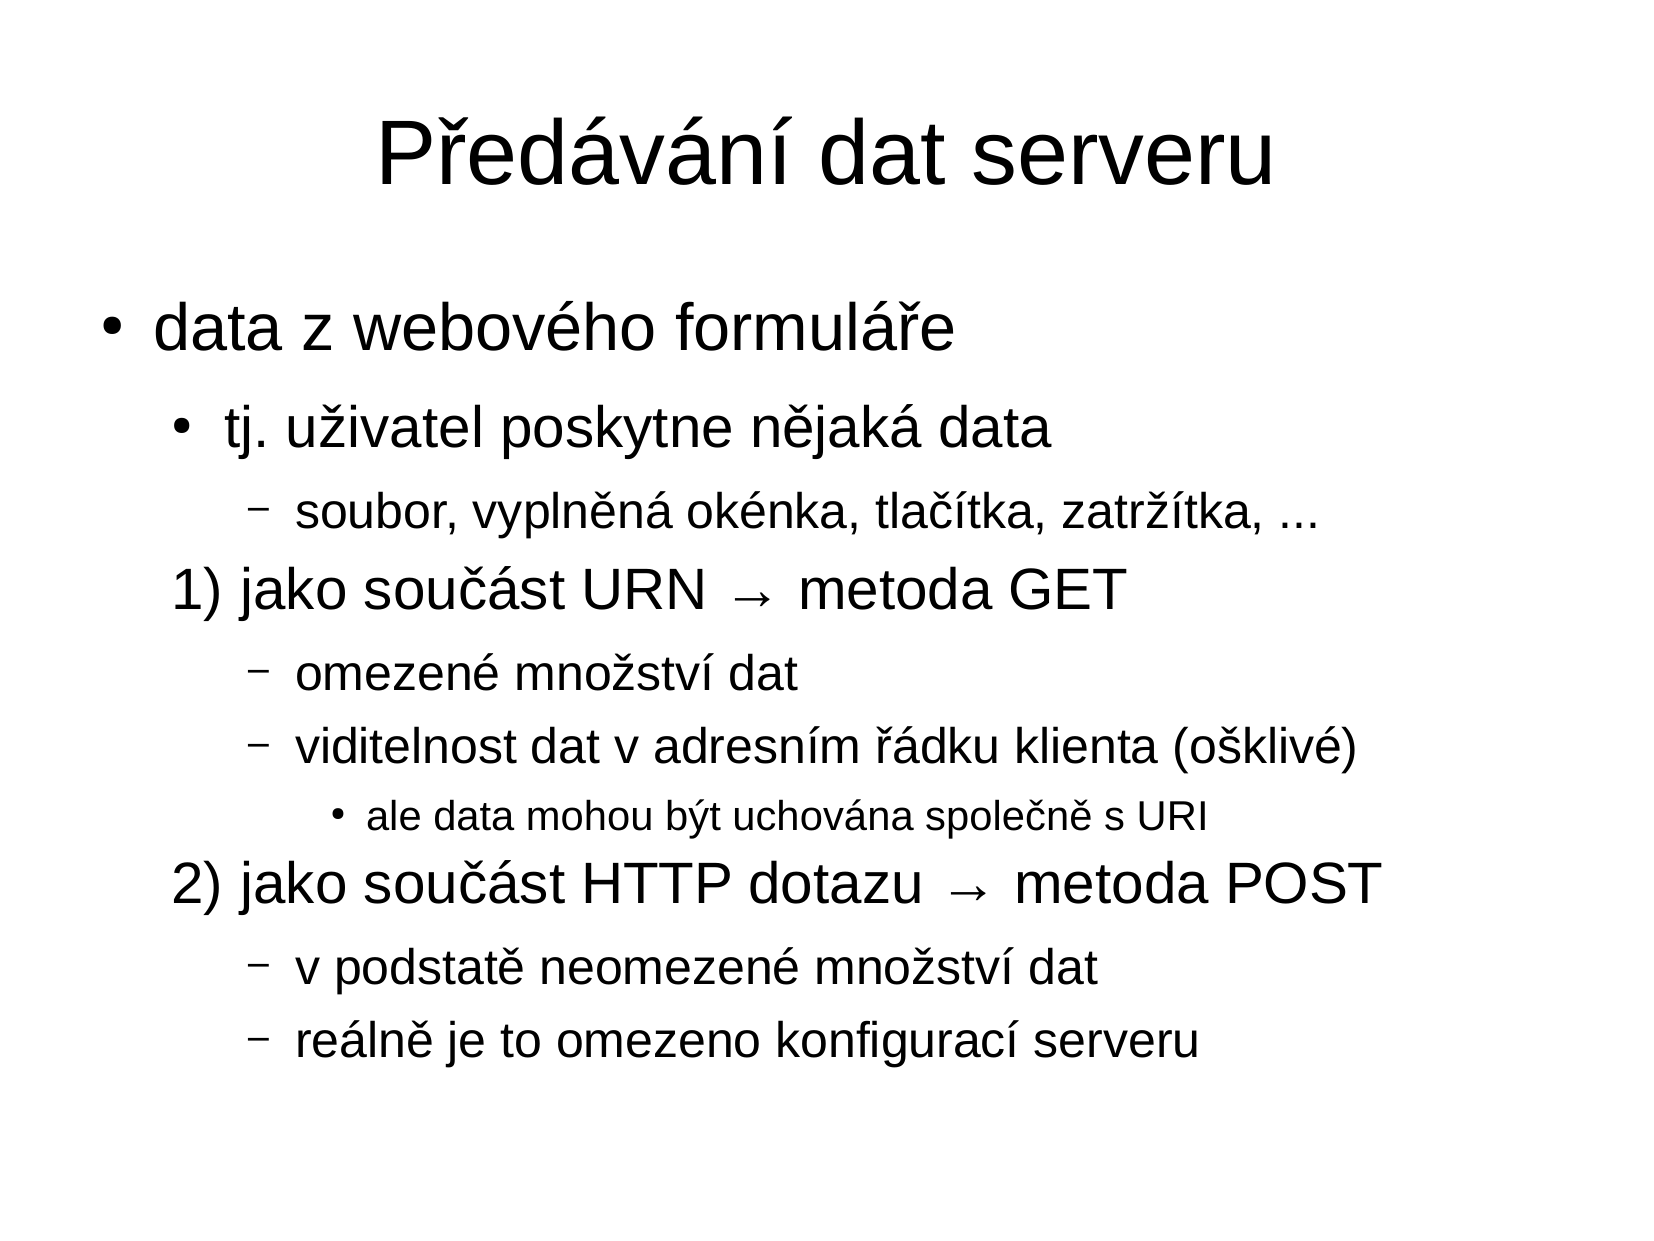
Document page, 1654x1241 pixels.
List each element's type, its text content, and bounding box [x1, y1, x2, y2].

list data z webového formuláře tj. uživatel poskytne nějaká data soubor, vyplněná okénka, tlačítka, zatržítka, ... jako součást URN → metoda GET omezené množství dat viditelnost dat v adresním řádku klienta (ošklivé) ale data mohou být uchována společně s URI jako součást HTTP dotazu → metoda POST v podstatě neomezené množství dat reálně je to omezeno konfigurací serveru [82, 290, 1571, 1205]
title Předávání dat serveru [82, 49, 1571, 257]
